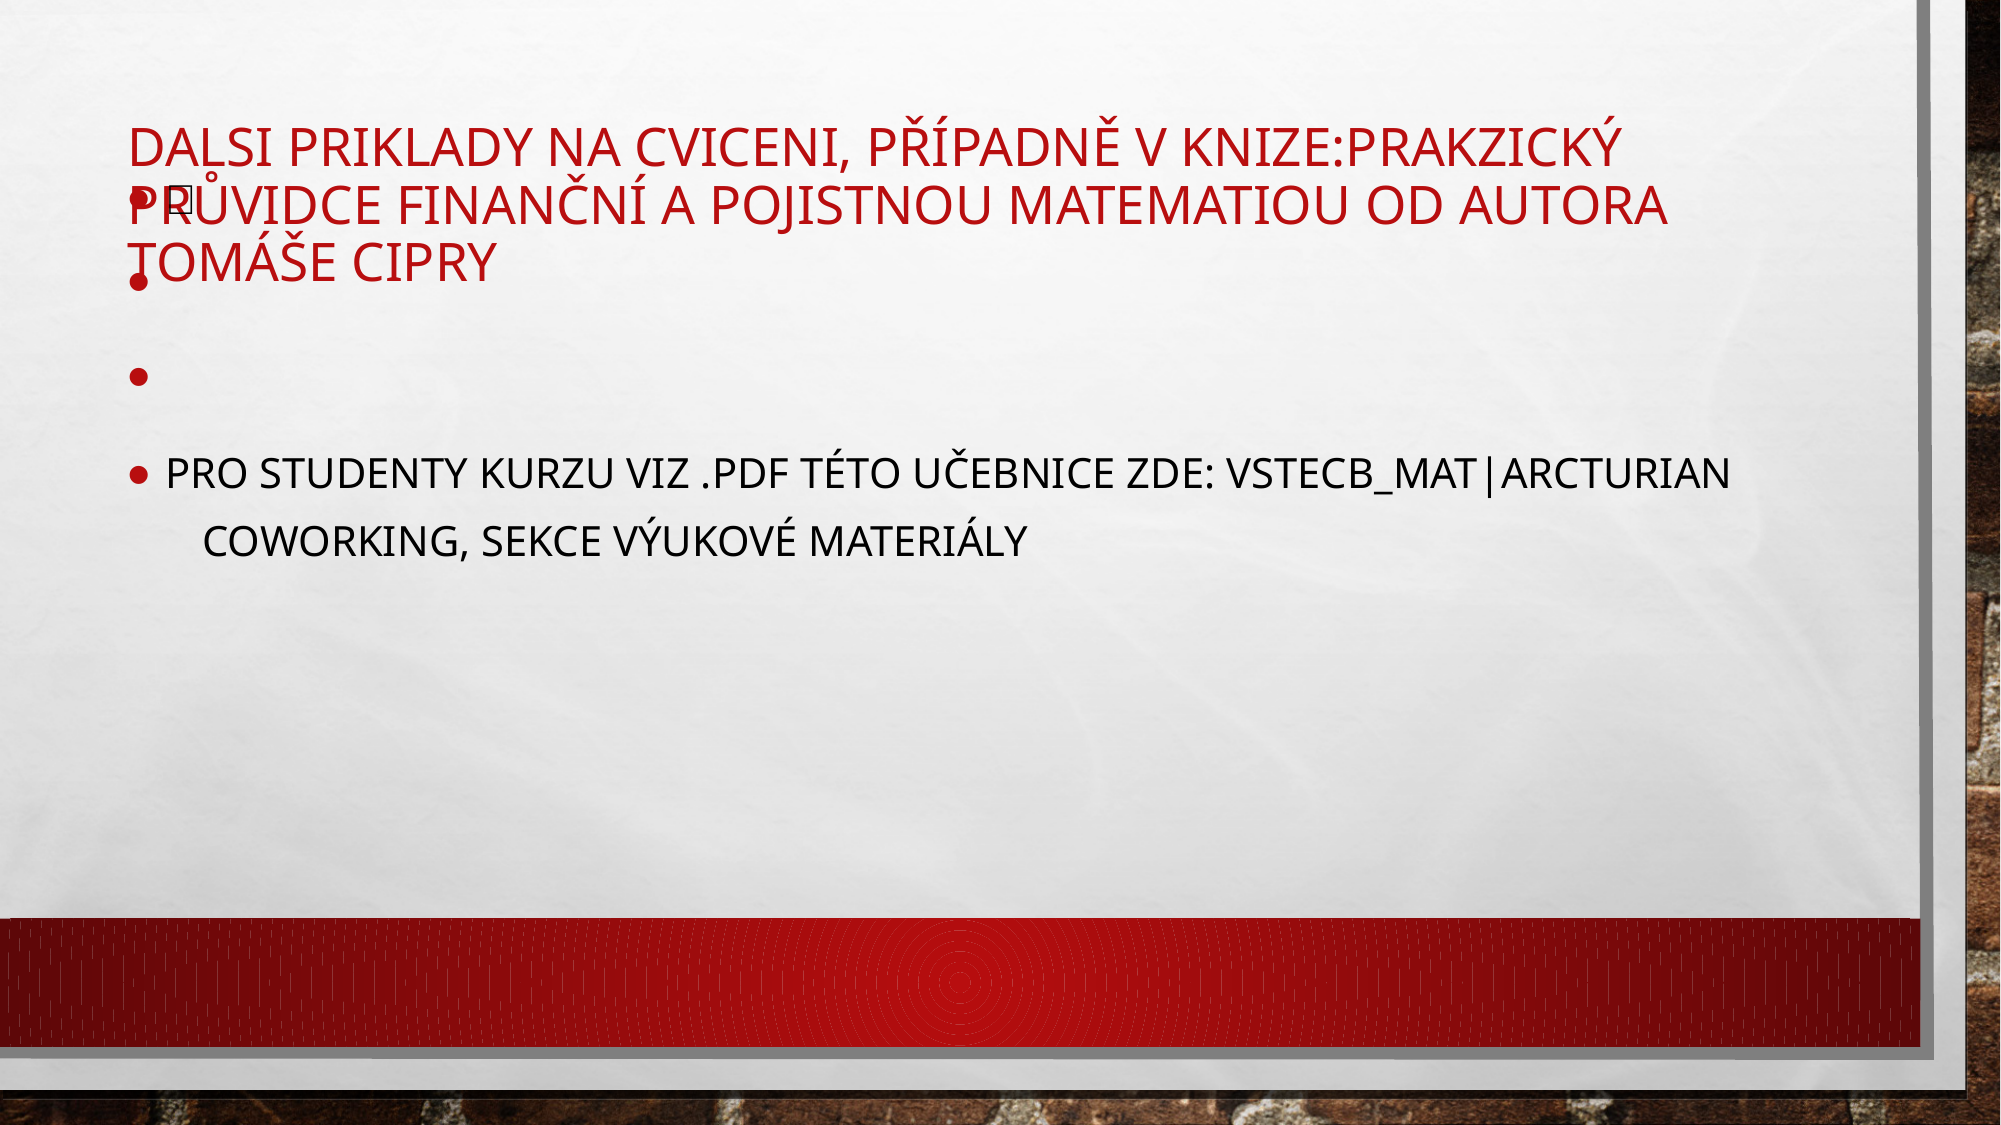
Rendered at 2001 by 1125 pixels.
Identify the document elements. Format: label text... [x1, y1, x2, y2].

list  PRO STUDENTY KURzu viz .pdf této učebnice zde: vstecb_mat | Arcturian COWORKING, sekce výukové materiály [112, 95, 1818, 639]
